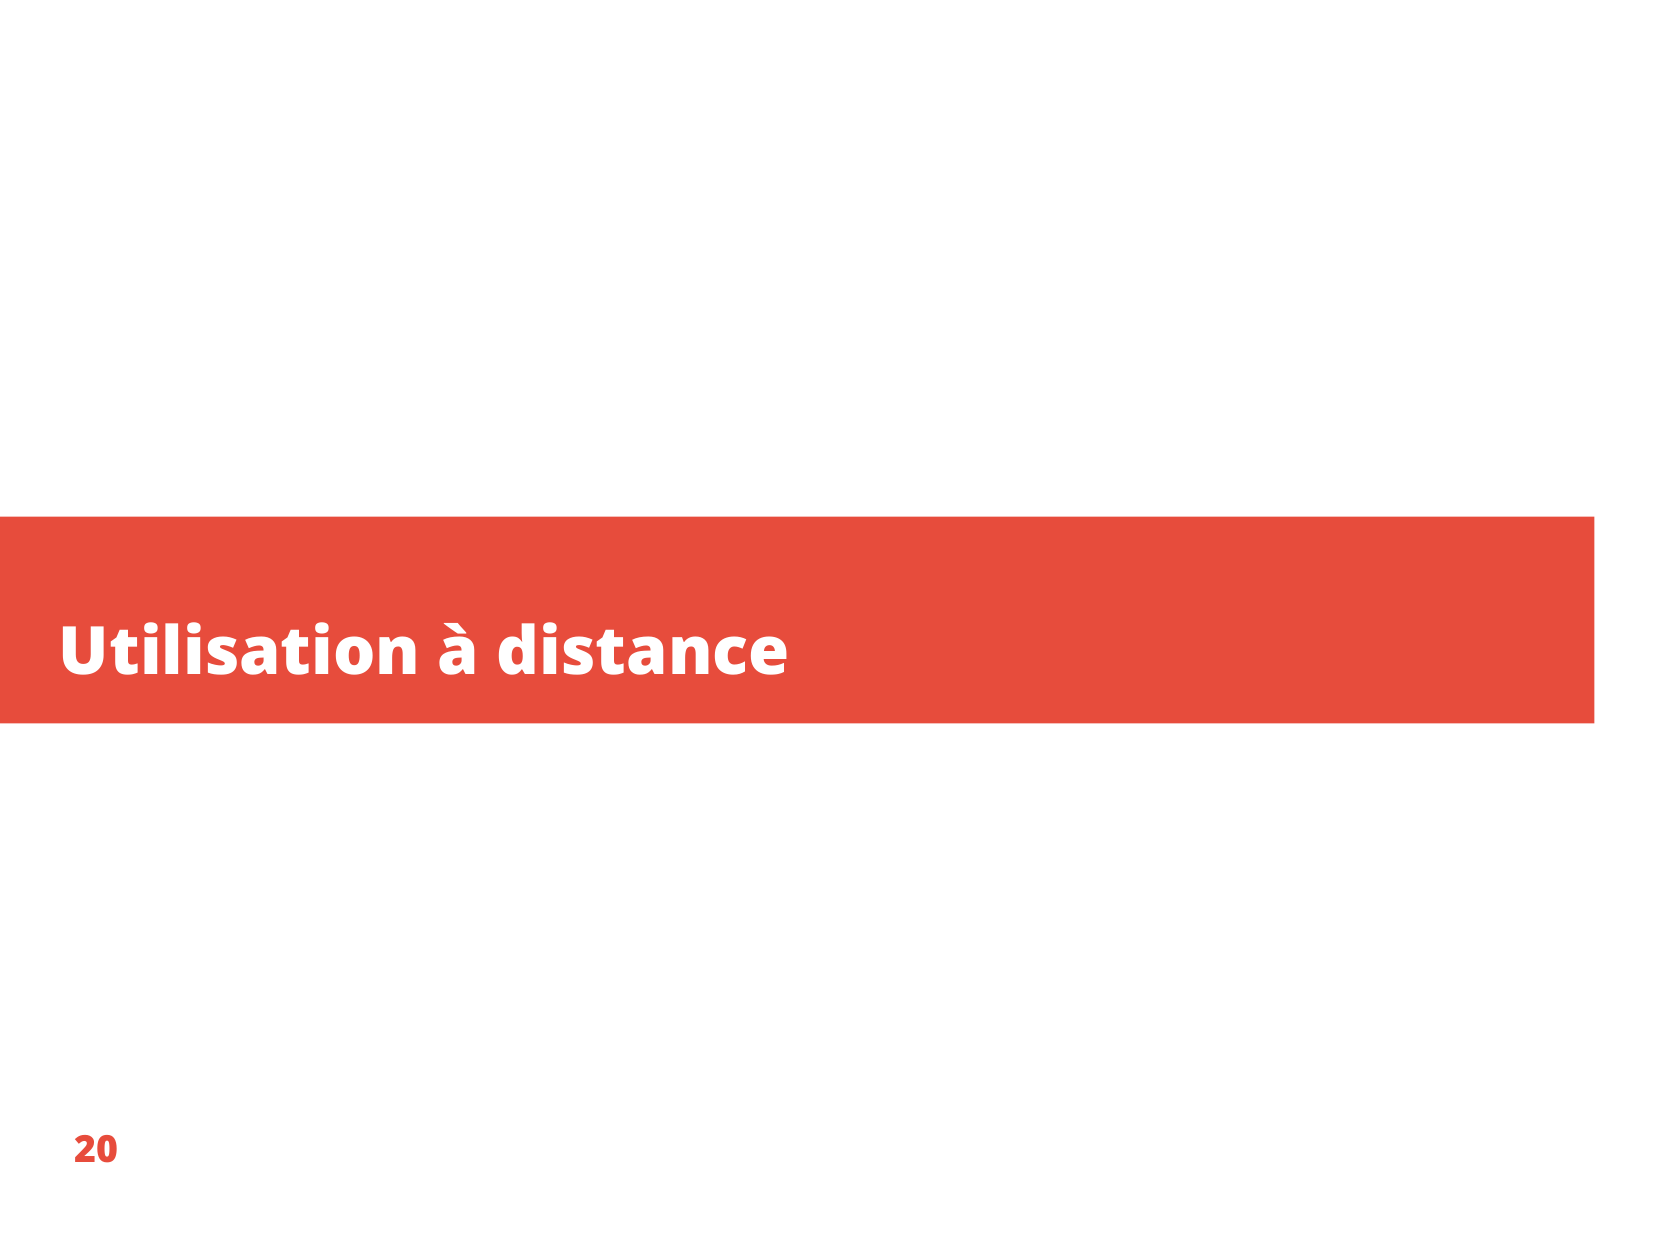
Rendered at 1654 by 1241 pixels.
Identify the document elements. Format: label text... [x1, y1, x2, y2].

title Utilisation à distance [59, 546, 1595, 694]
